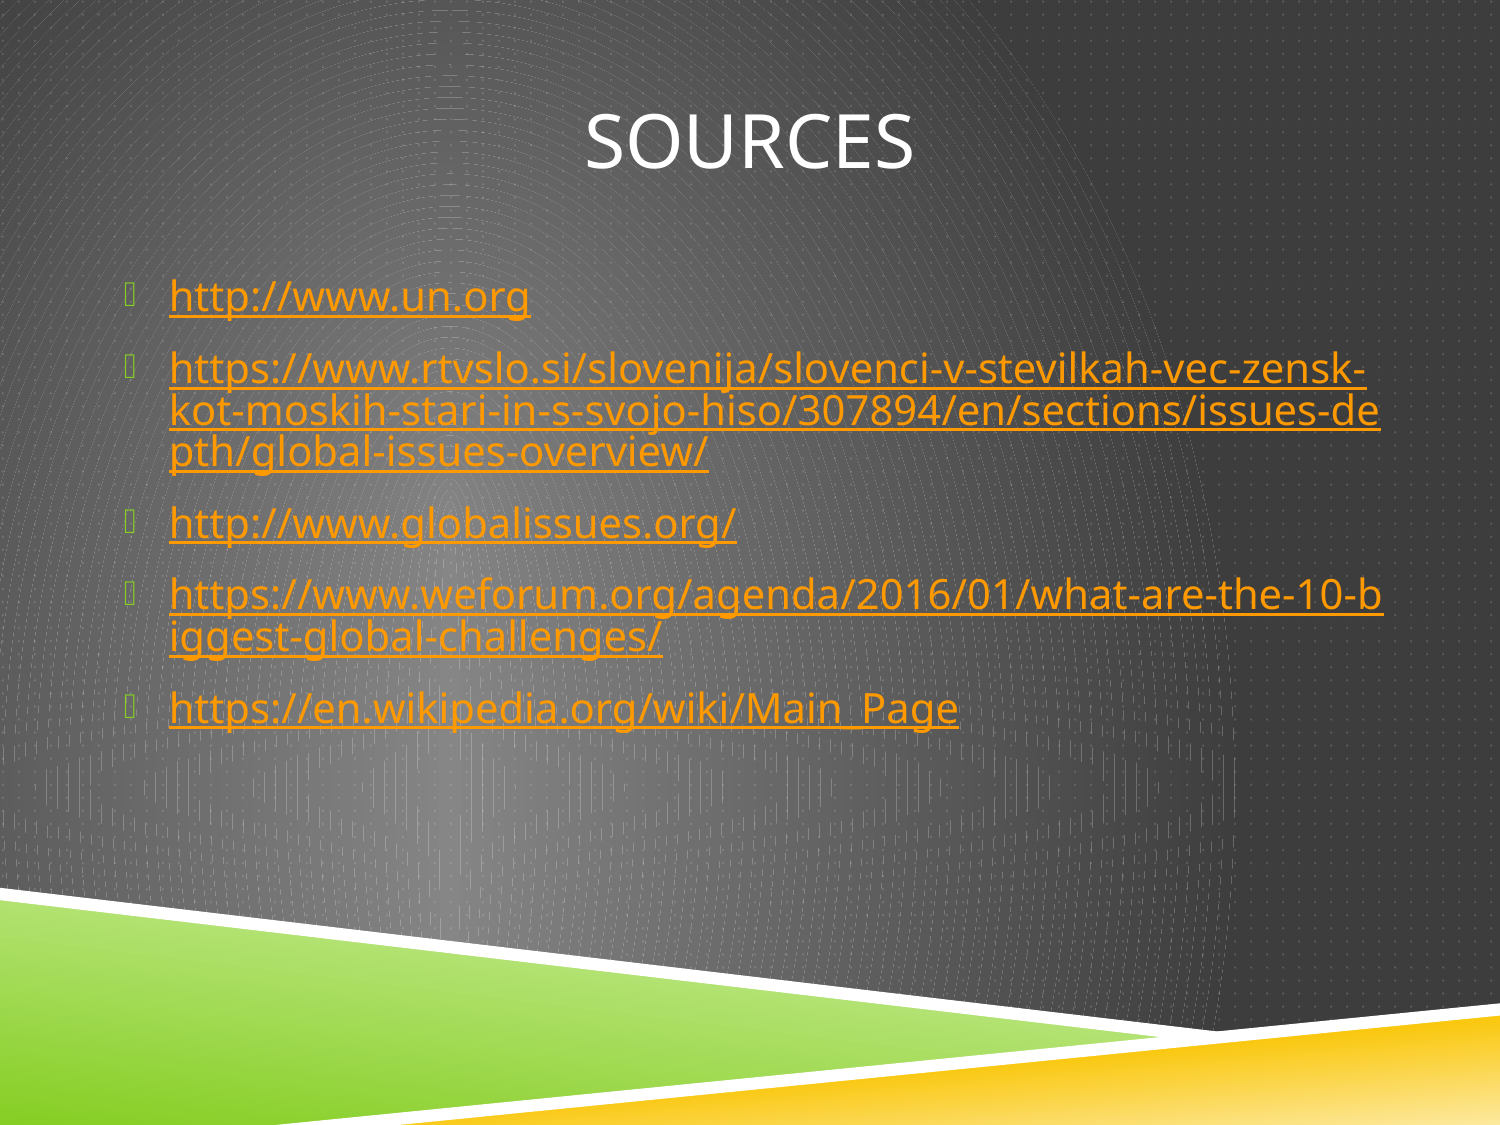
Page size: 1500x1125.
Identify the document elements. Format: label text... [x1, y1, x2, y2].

list http://www.un.org https://www.rtvslo.si/slovenija/slovenci-v-stevilkah-vec-zensk-kot-moskih-stari-in-s-svojo-hiso/307894/en/sections/issues-depth/global-issues-overview/ http://www.globalissues.org/ https://www.weforum.org/agenda/2016/01/what-are-the-10-biggest-global-challenges/ https://en.wikipedia.org/wiki/Main_Page [112, 262, 1388, 875]
title SOURCES [112, 45, 1388, 233]
